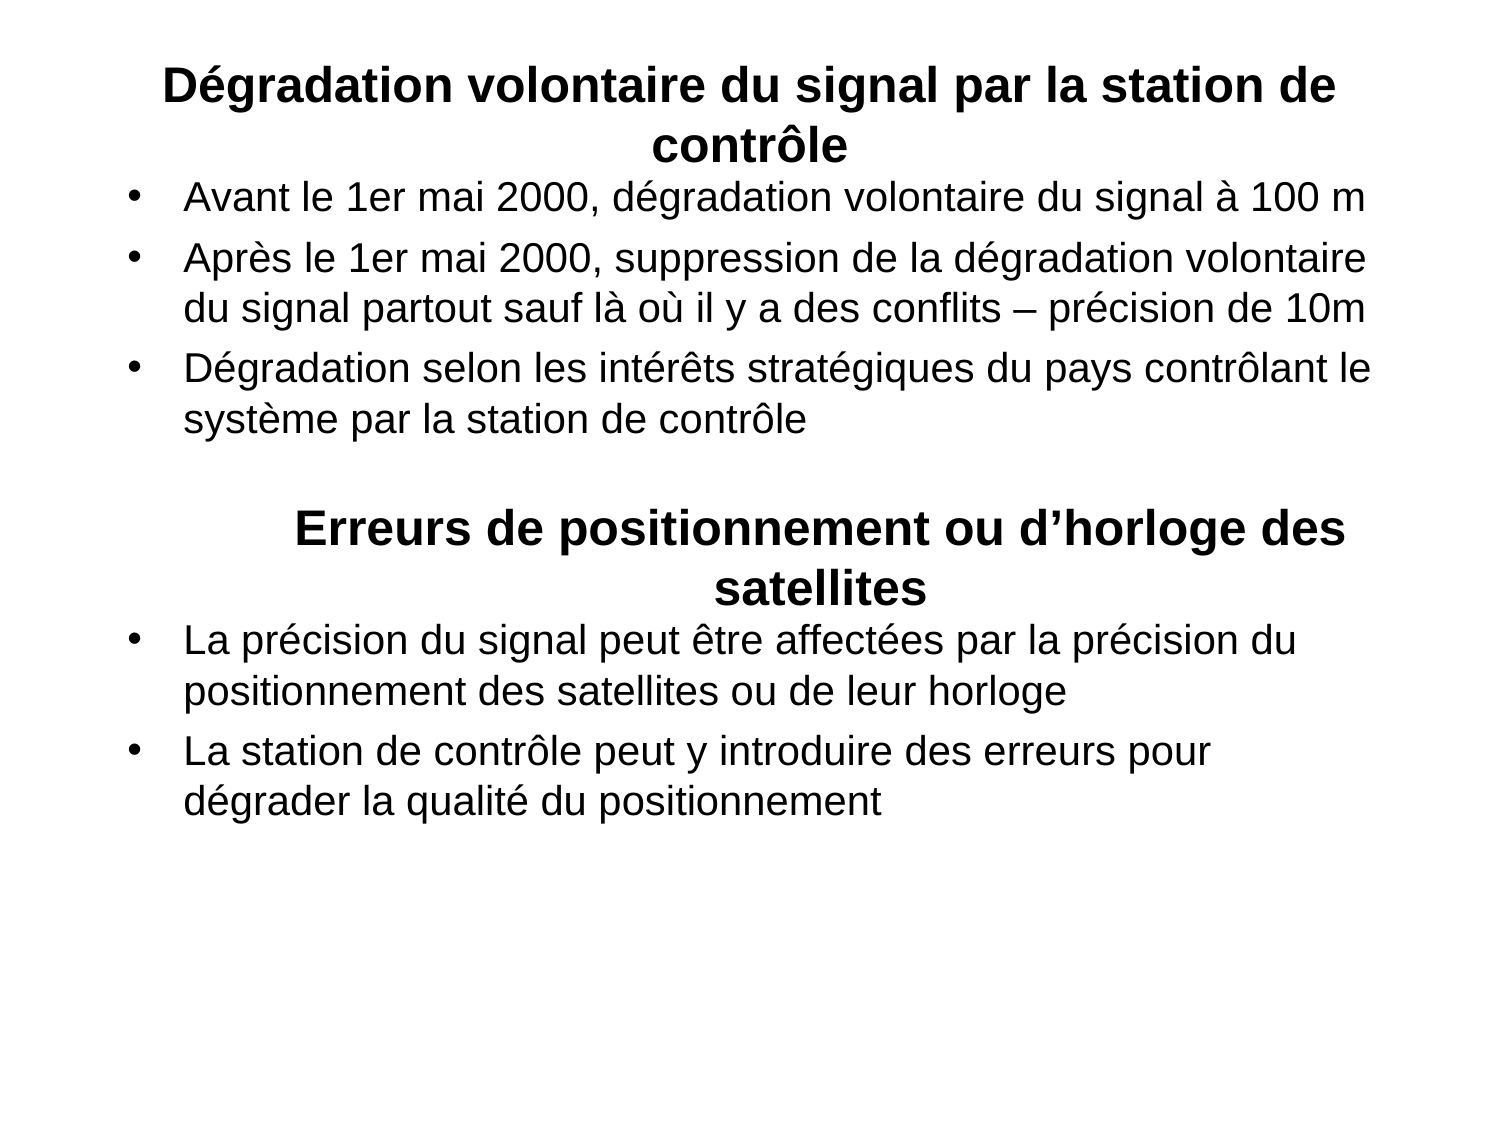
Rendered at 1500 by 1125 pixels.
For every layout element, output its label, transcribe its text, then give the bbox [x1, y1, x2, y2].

list Avant le 1er mai 2000, dégradation volontaire du signal à 100 m Après le 1er mai 2000, suppression de la dégradation volontaire du signal partout sauf là où il y a des conflits – précision de 10m Dégradation selon les intérêts stratégiques du pays contrôlant le système par la station de contrôle [112, 162, 1388, 487]
title Erreurs de positionnement ou d’horloge des satellites [112, 487, 1388, 605]
list La précision du signal peut être affectées par la précision du positionnement des satellites ou de leur horloge La station de contrôle peut y introduire des erreurs pour dégrader la qualité du positionnement [112, 605, 1388, 1125]
title Dégradation volontaire du signal par la station de contrôle [112, 44, 1388, 162]
